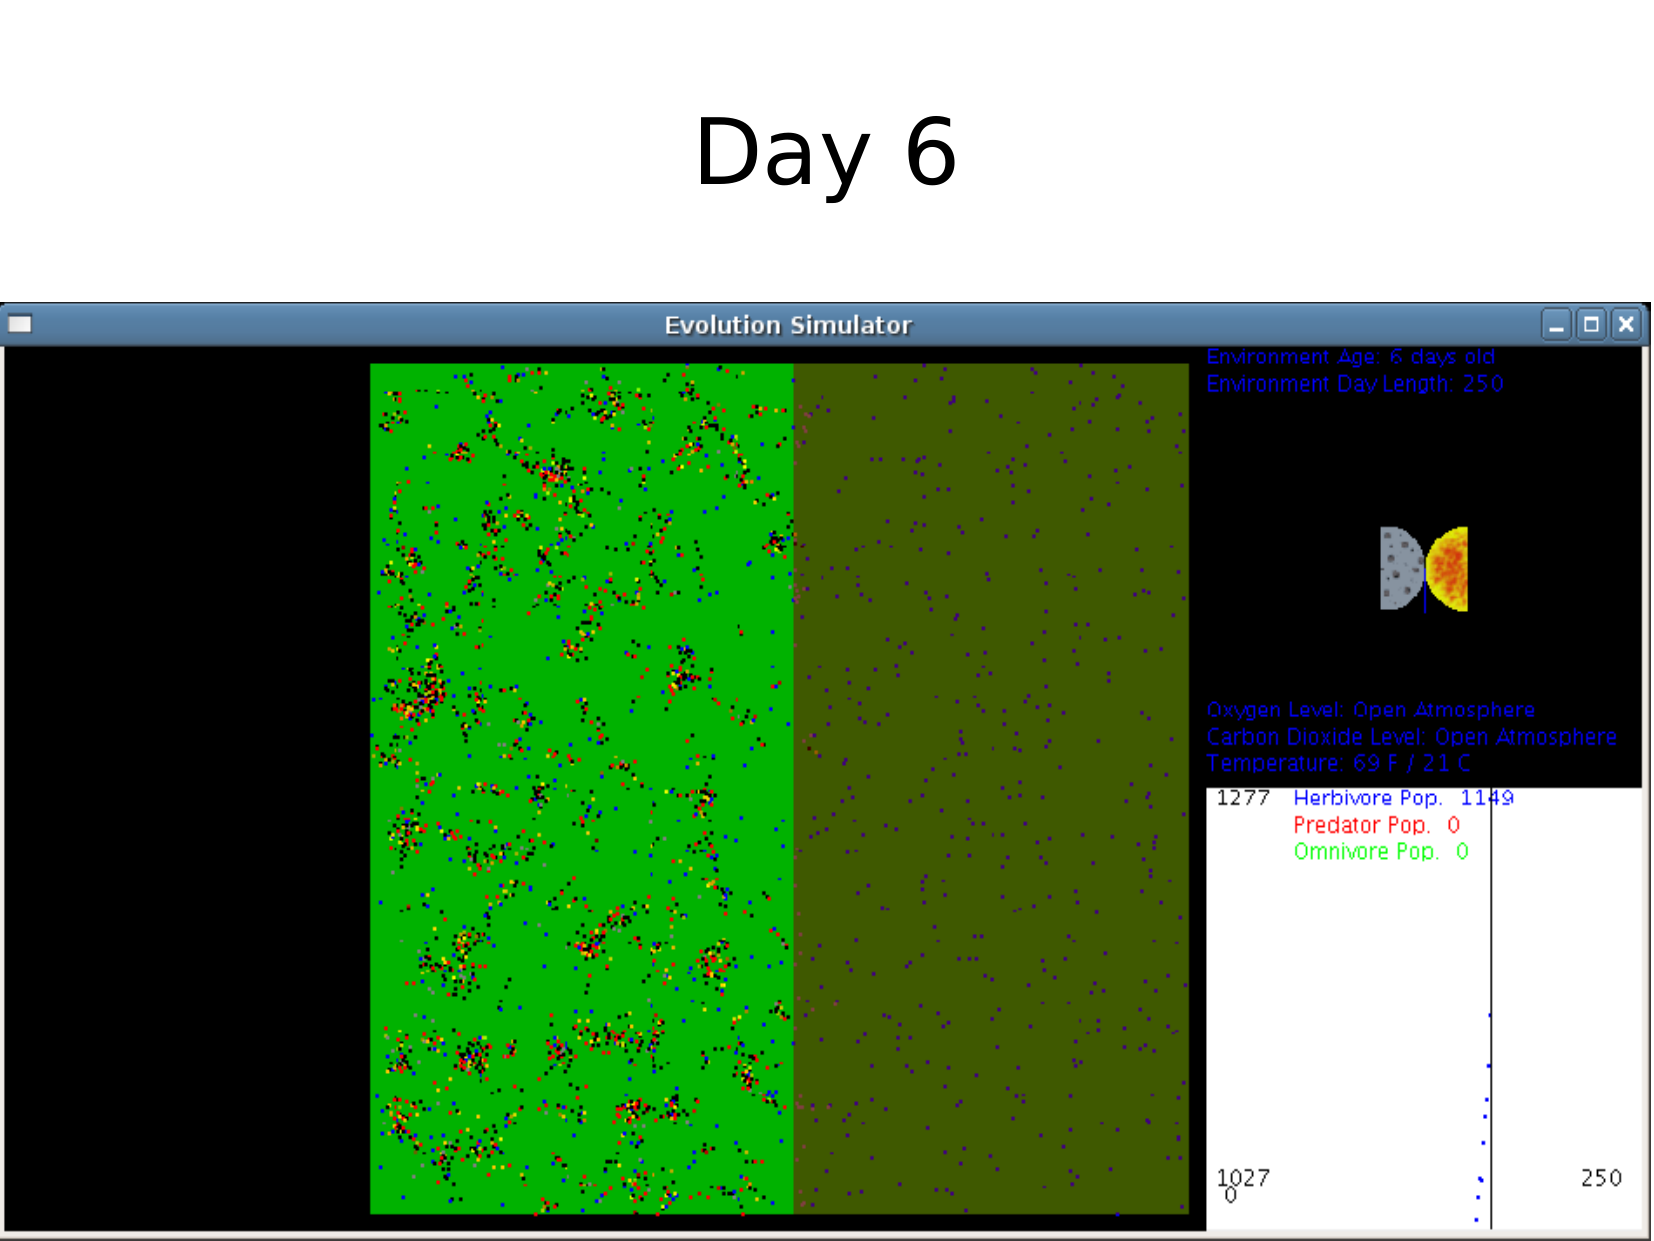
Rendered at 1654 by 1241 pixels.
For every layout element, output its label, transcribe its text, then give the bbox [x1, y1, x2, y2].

picture [0, 302, 1651, 1241]
title Day 6 [82, 49, 1571, 257]
